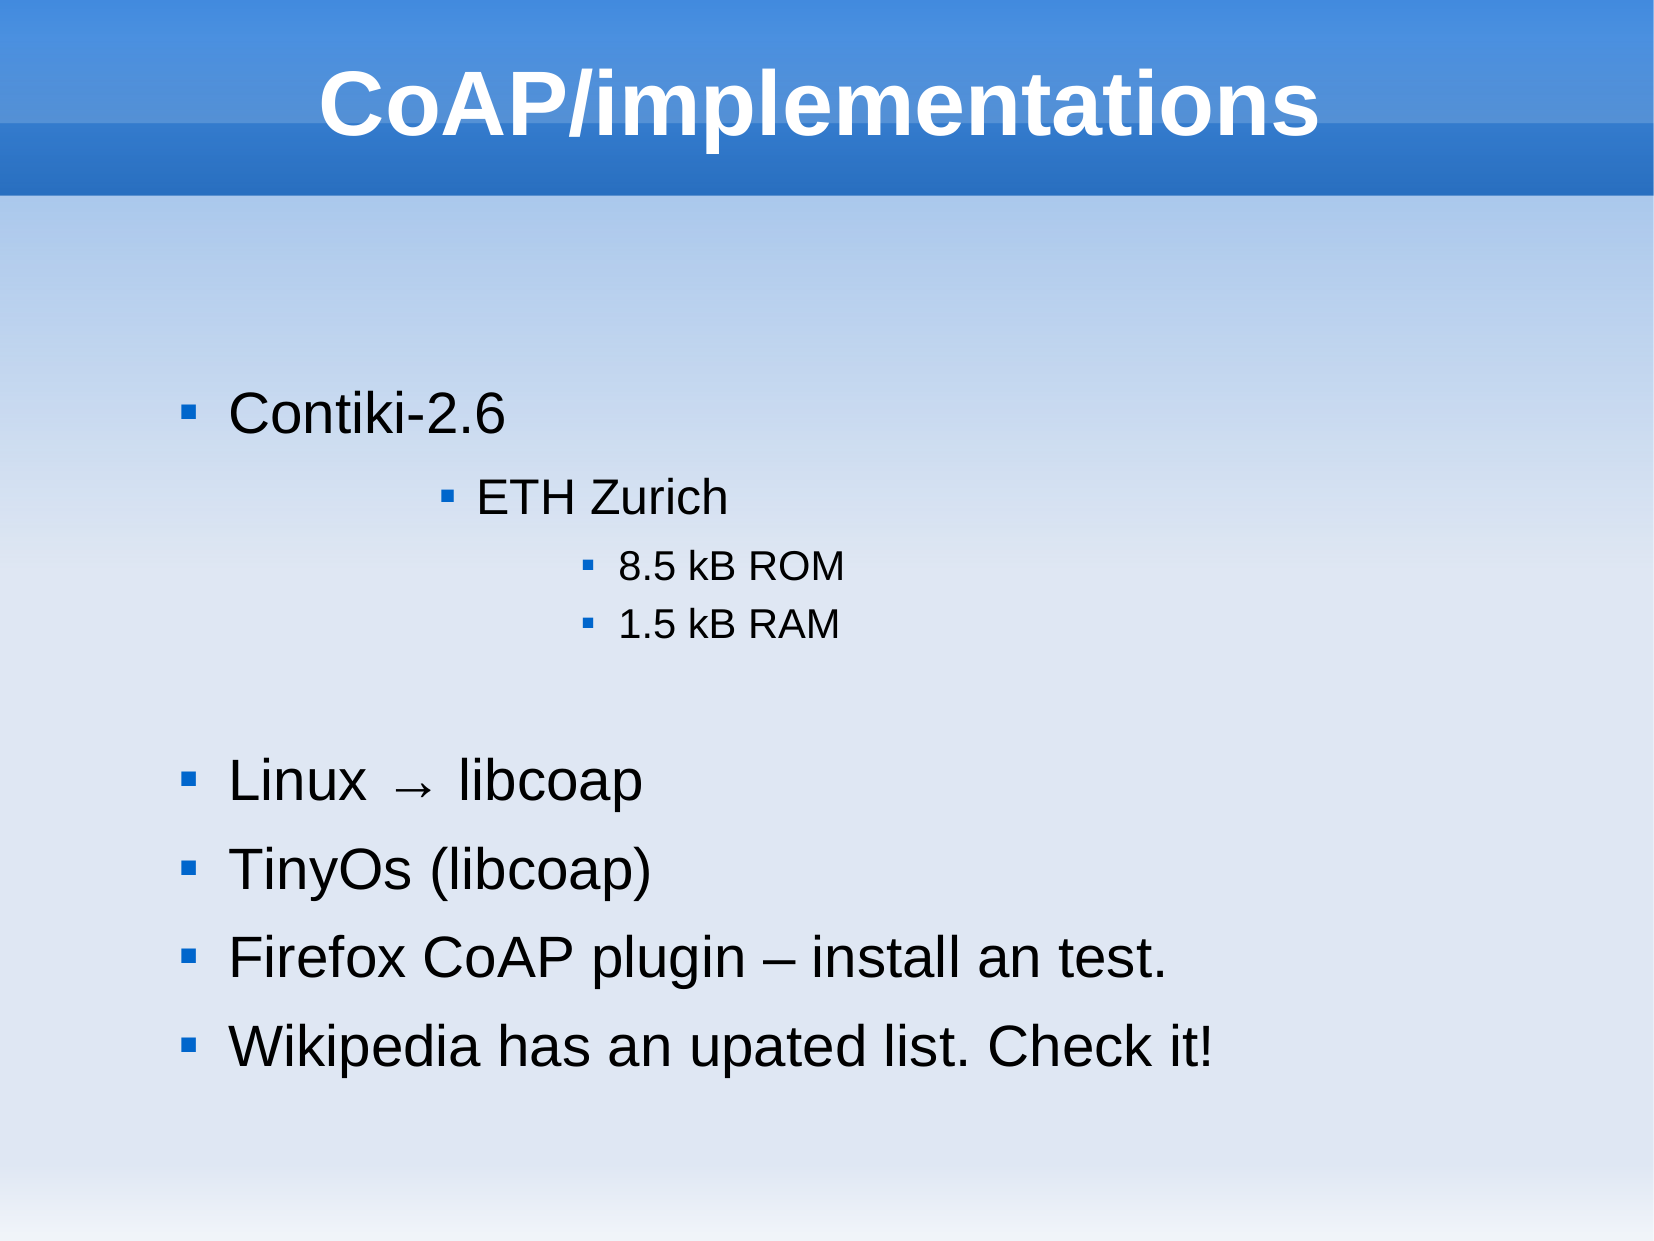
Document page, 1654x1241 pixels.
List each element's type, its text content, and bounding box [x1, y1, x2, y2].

picture [0, 0, 1654, 1241]
list Contiki-2.6 ETH Zurich 8.5 kB ROM 1.5 kB RAM Linux → libcoap TinyOs (libcoap) Firefox CoAP plugin – install an test. Wikipedia has an upated list. Check it! [86, 187, 1576, 1168]
title CoAP/implementations [76, 0, 1565, 208]
